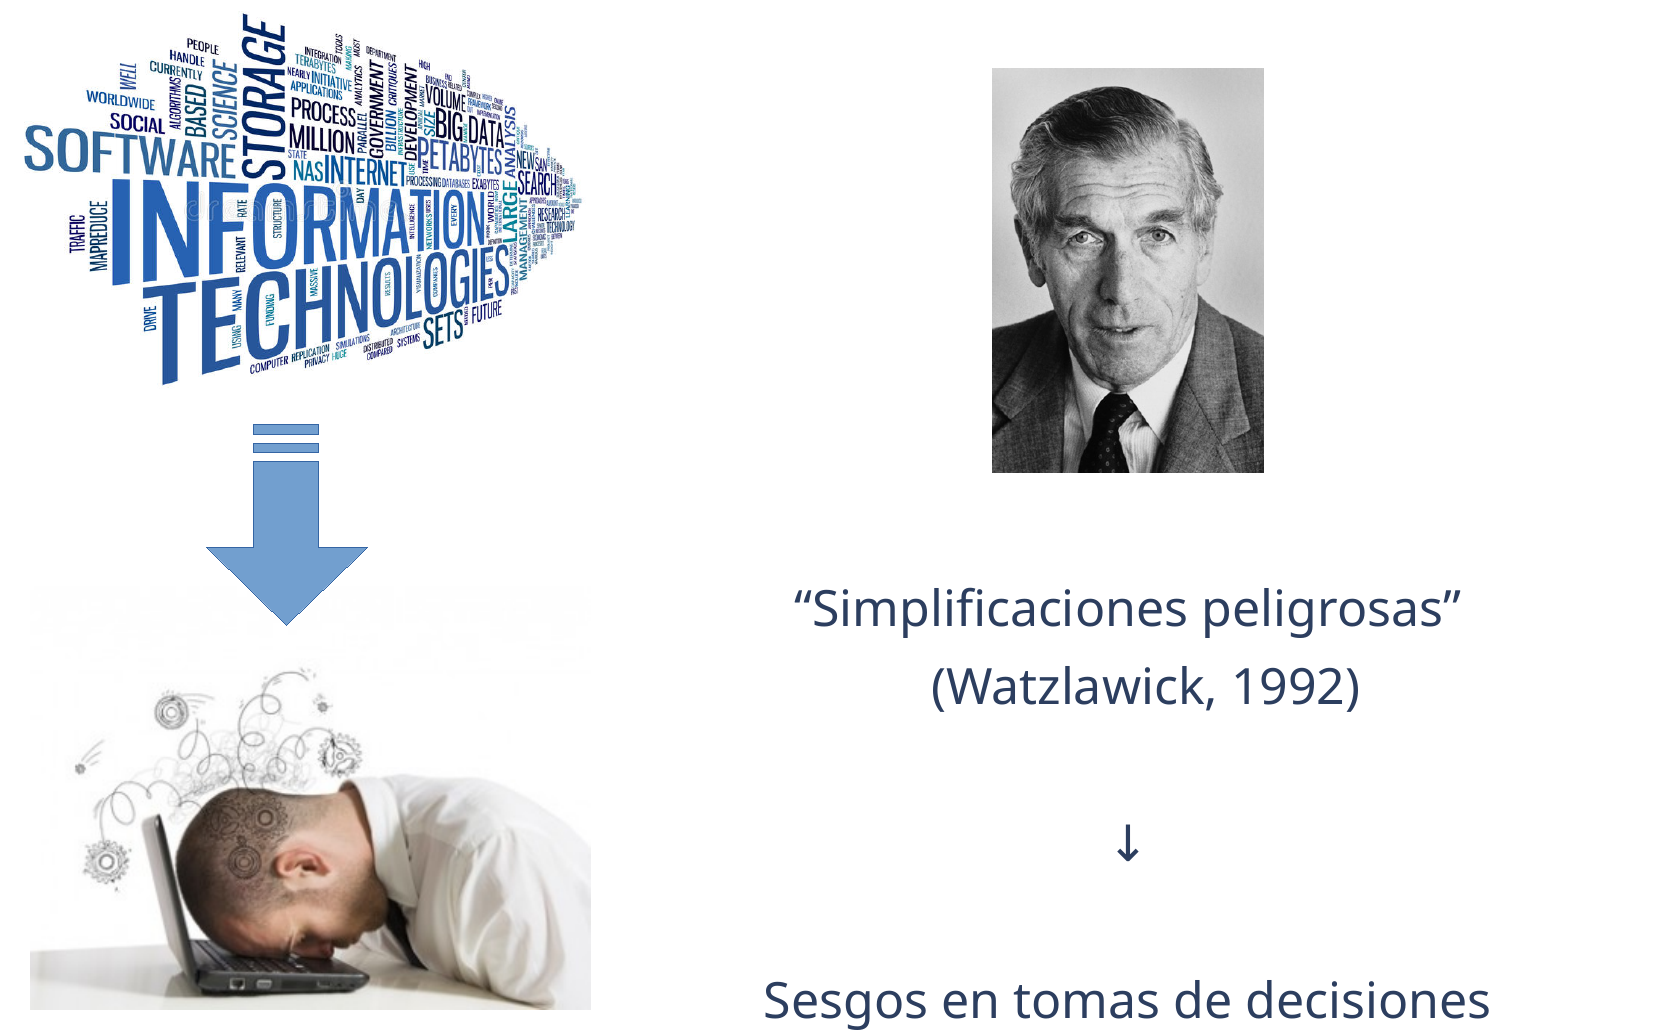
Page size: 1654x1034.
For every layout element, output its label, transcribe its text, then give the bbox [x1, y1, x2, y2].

text_box [948, 994, 962, 1002]
text_box “Simplificaciones peligrosas” (Watzlawick, 1992) ↓ Sesgos en tomas de decisiones [720, 555, 1536, 984]
text_box [798, 994, 812, 1002]
text_box [850, 994, 865, 1005]
text_box [1180, 994, 1195, 1005]
text_box [1087, 994, 1099, 1005]
picture [30, 586, 591, 1010]
text_box [1417, 994, 1431, 1005]
text_box [1211, 994, 1225, 1002]
text_box [978, 994, 992, 1005]
text_box [1200, 984, 1267, 1005]
text_box [23, 279, 1619, 1005]
picture [6, 0, 586, 402]
text_box [1446, 994, 1460, 1002]
text_box [1038, 994, 1054, 1005]
text_box [1283, 994, 1297, 1002]
text_box [1252, 994, 1267, 1005]
text_box [771, 984, 1195, 1005]
picture [992, 68, 1264, 473]
text_box [881, 994, 897, 1005]
text_box [1070, 994, 1082, 1005]
text_box [1385, 994, 1401, 1005]
